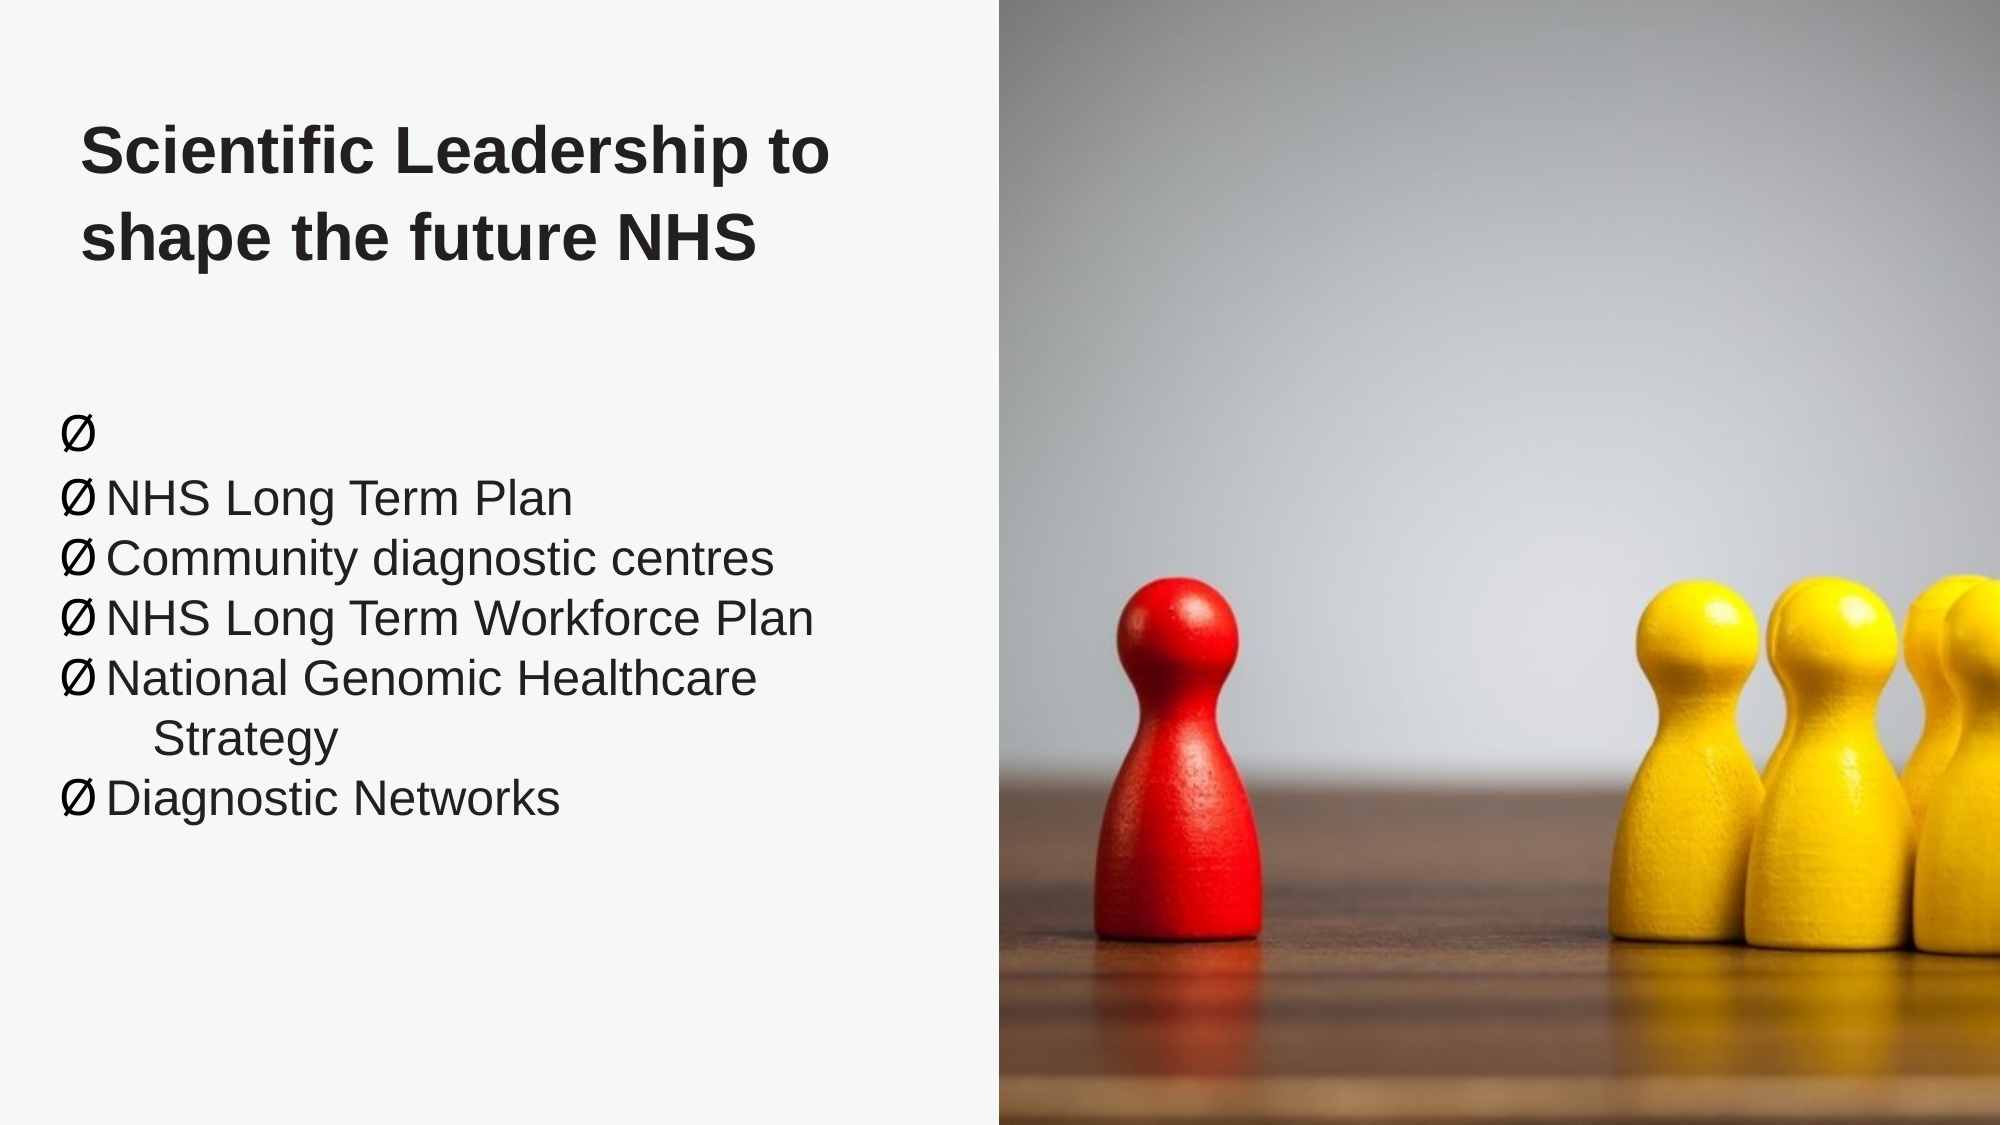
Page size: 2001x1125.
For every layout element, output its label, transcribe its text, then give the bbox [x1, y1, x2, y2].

title Scientific Leadership to shape the future NHS [65, 91, 871, 311]
picture [999, 0, 2000, 1125]
text_box NHS Long Term Plan Community diagnostic centres NHS Long Term Workforce Plan National Genomic Healthcare Strategy Diagnostic Networks [43, 390, 893, 830]
